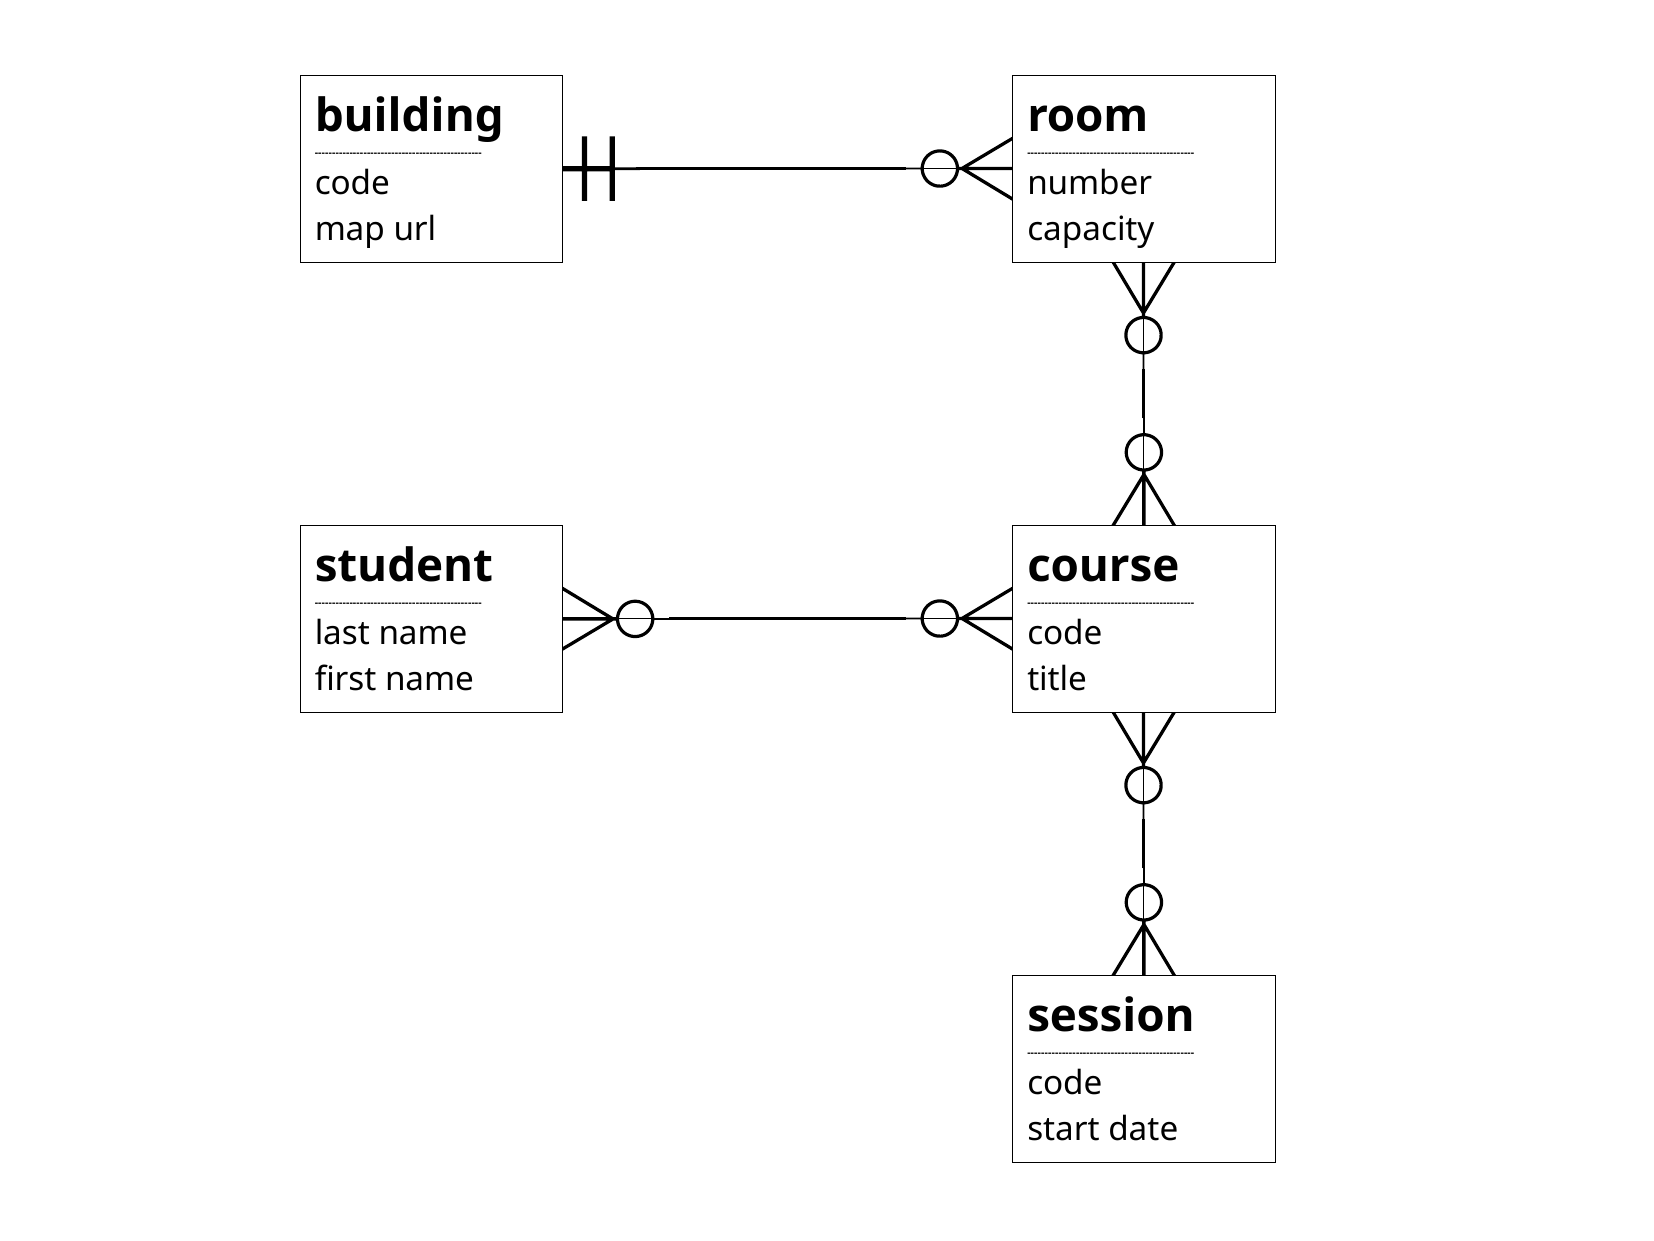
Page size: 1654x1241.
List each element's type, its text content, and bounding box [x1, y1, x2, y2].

text_box course ------------------------------------------------ code title [1012, 525, 1276, 713]
text_box building ------------------------------------------------ code map url [300, 75, 563, 263]
text_box student ------------------------------------------------ last name first name [300, 525, 563, 713]
text_box session ------------------------------------------------ code start date [1012, 975, 1276, 1163]
text_box room ------------------------------------------------ number capacity [1012, 75, 1276, 263]
